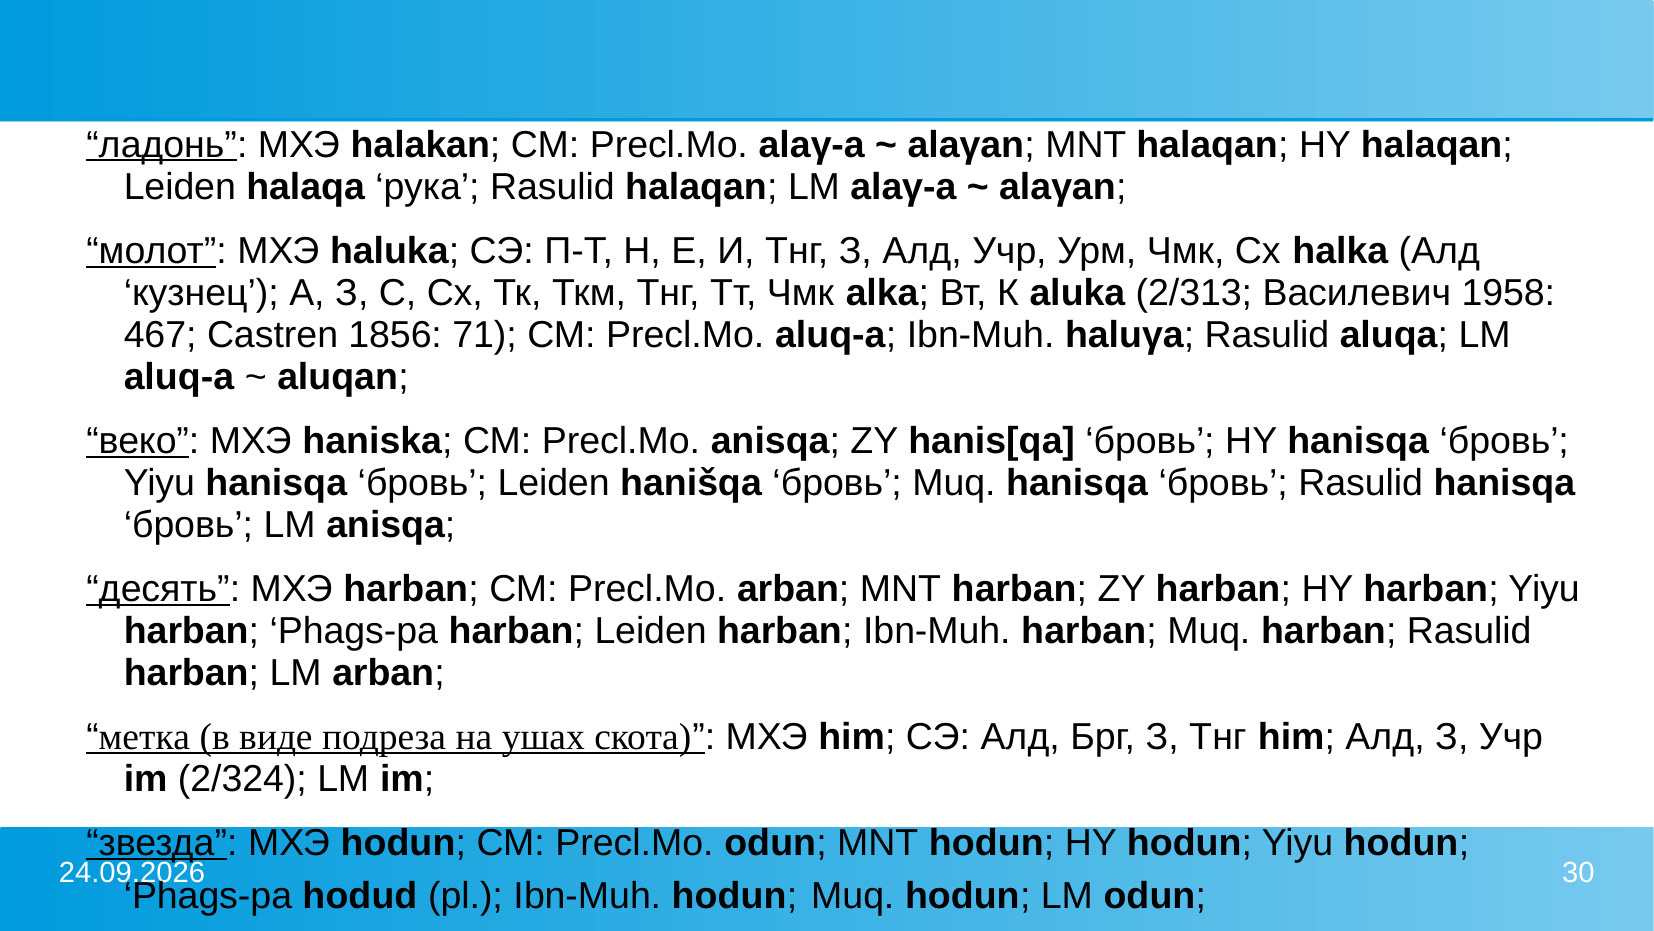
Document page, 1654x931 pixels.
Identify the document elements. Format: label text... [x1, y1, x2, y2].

list “ладонь”: МХЭ halakan; СМ: Precl.Mo. alaγ-a ~ alaγan; MNT halaqan; HY halaqan; Leiden halaqa ‘рука’; Rasulid halaqan; LM alaγ-a ~ alaγan; “молот”: МХЭ haluka; СЭ: П-Т, Н, Е, И, Тнг, З, Алд, Учр, Урм, Чмк, Сх halka (Алд ‘кузнец’); А, З, С, Сх, Тк, Ткм, Тнг, Тт, Чмк alka; Вт, К aluka (2/313; Василевич 1958: 467; Castren 1856: 71); СМ: Precl.Mo. aluq-a; Ibn-Muh. haluγa; Rasulid aluqa; LM aluq-a ~ aluqan; “веко”: МХЭ haniska; СМ: Precl.Mo. anisqa; ZY hanis[qa] ‘бровь’; HY hanisqa ‘бровь’; Yiyu hanisqa ‘бровь’; Leiden hanišqa ‘бровь’; Muq. hanisqa ‘бровь’; Rasulid hanisqa ‘бровь’; LM anisqa; “десять”: МХЭ harban; СМ: Precl.Mo. arban; MNT harban; ZY harban; HY harban; Yiyu harban; ‘Phags-pa harban; Leiden harban; Ibn-Muh. harban; Muq. harban; Rasulid harban; LM arban; “метка (в виде подреза на ушах скота)”: МХЭ him; СЭ: Алд, Брг, З, Тнг him; Алд, З, Учр im (2/324); LM im; “звезда”: МХЭ hodun; СМ: Precl.Mo. odun; MNT hodun; HY hodun; Yiyu hodun; ‘Phags-pa hodud (pl.); Ibn-Muh. hodun; Muq. hodun; LM odun; [48, 123, 1585, 714]
